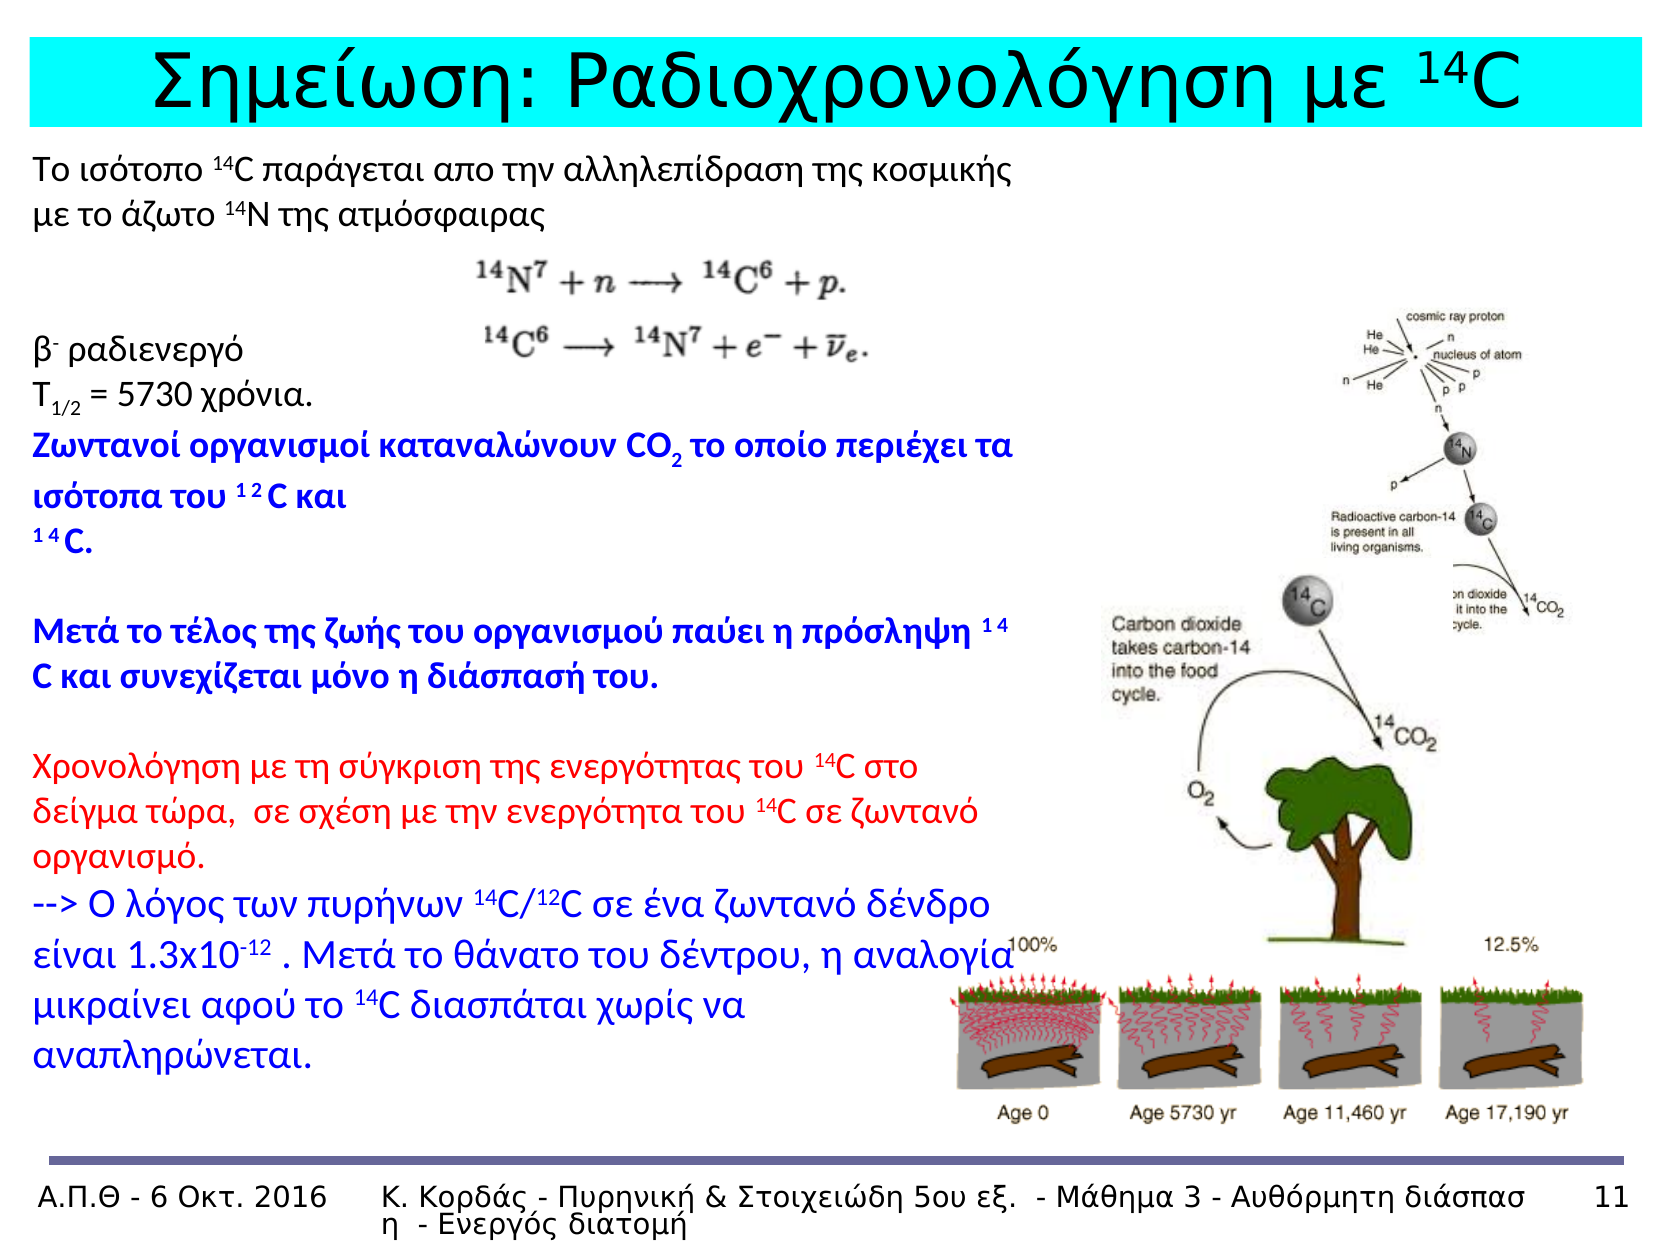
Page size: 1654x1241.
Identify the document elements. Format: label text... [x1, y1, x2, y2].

title Σημείωση: Ραδιοχρονολόγηση με 14C [29, 37, 1643, 127]
text_box Το ισότοπο 14C παράγεται απο την αλληλεπίδραση της κοσμικής με το άζωτο 14Ν της ατμόσφαιρας β- ραδιενεργό T1/2 = 5730 χρόνια. Ζωντανοί οργανισμοί καταναλώνουν CO2 το οποίο περιέχει τα ισότοπα του 1 2 C και 1 4 C. Μετά το τέλος της ζωής του οργανισμού παύει η πρόσληψη 1 4 C και συνεχίζεται μόνο η διάσπασή του. Χρονολόγηση με τη σύγκριση της ενεργότητας του 14C στο δείγμα τώρα, σε σχέση με την ενεργότητα του 14C σε ζωντανό οργανισμό. --> O λόγος των πυρήνων 14C/12C σε ένα ζωντανό δένδρο είναι 1.3x10-12 . Mετά το θάνατο του δέντρου, η αναλογία μικραίνει αφού το 14C διασπάται χωρίς να αναπληρώνεται. [17, 136, 1031, 1085]
picture [472, 237, 871, 388]
picture [937, 286, 1607, 1136]
